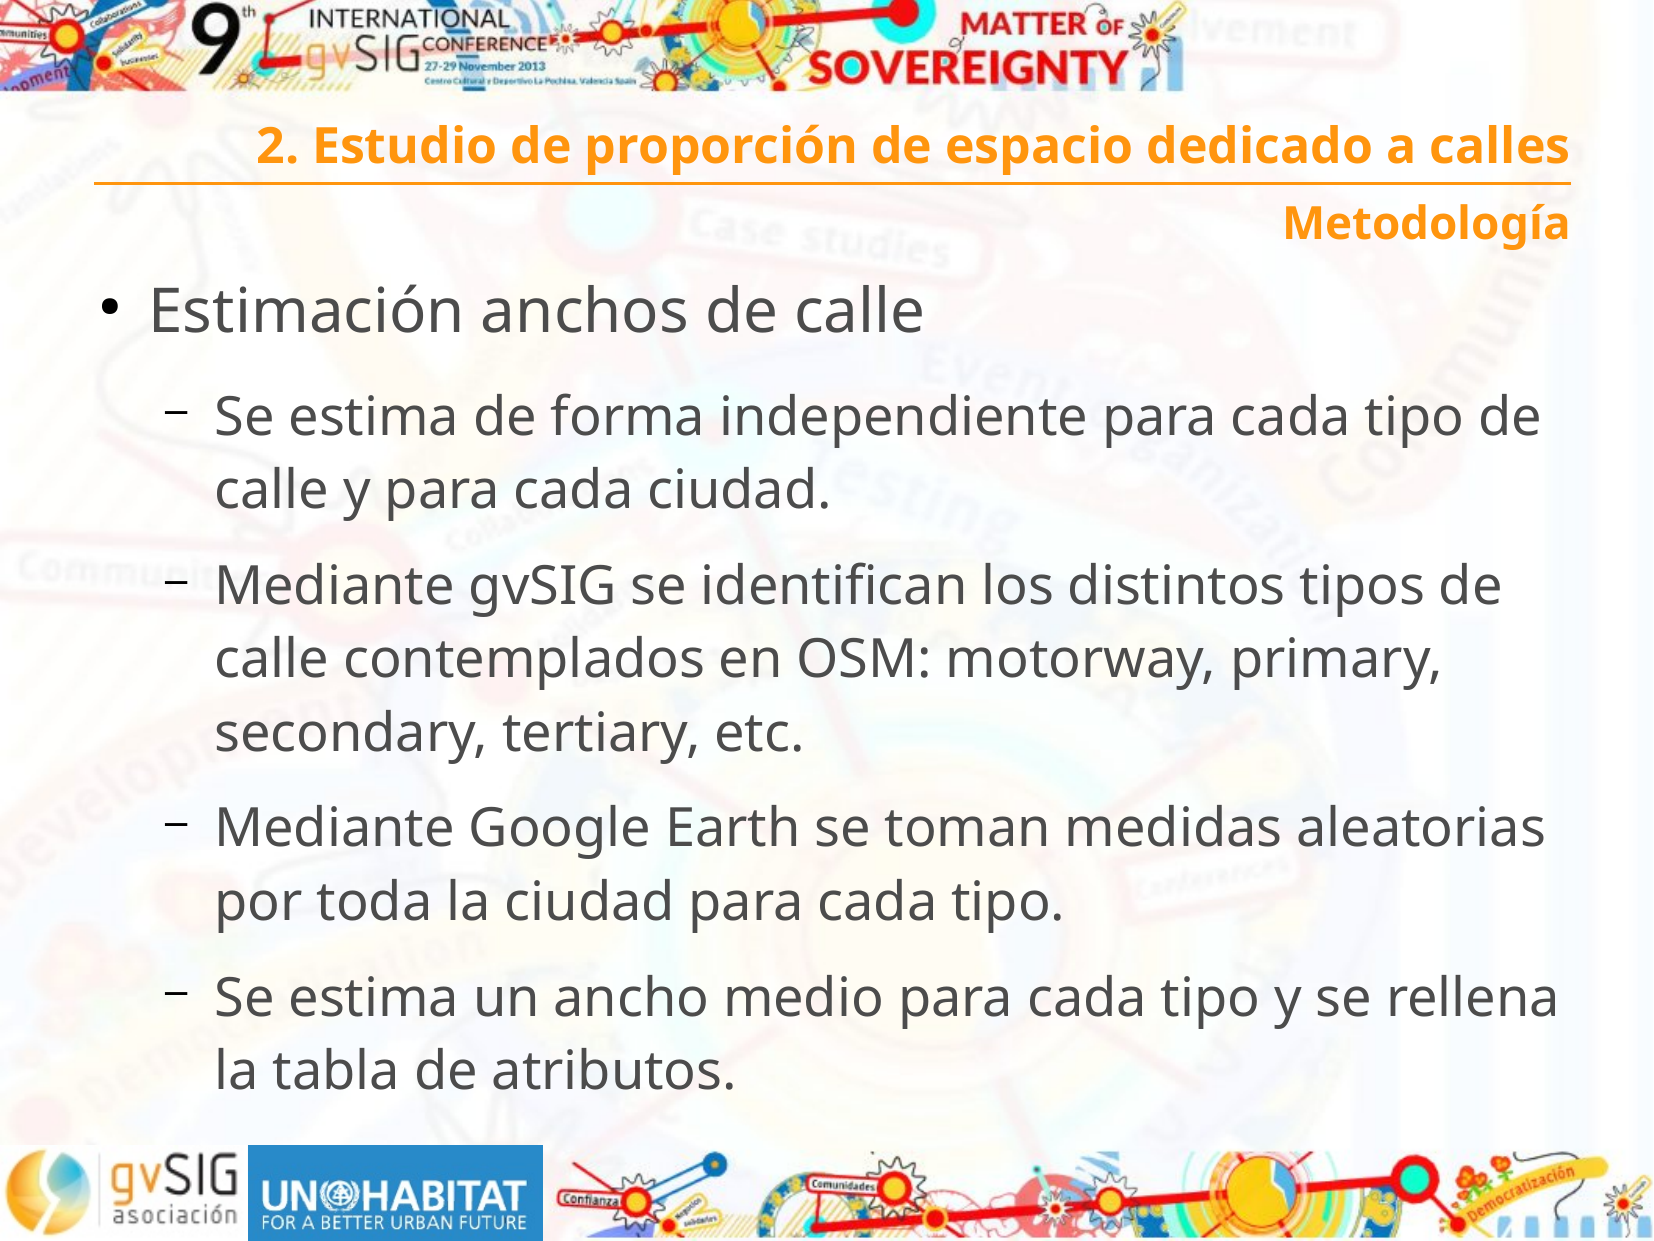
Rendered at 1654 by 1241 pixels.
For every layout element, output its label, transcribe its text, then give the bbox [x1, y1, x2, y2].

picture [0, 0, 1654, 1241]
title Metodología [59, 177, 1571, 266]
title 2. Estudio de proporción de espacio dedicado a calles [59, 100, 1571, 177]
list Estimación anchos de calle Se estima de forma independiente para cada tipo de calle y para cada ciudad. Mediante gvSIG se identifican los distintos tipos de calle contemplados en OSM: motorway, primary, secondary, tertiary, etc. Mediante Google Earth se toman medidas aleatorias por toda la ciudad para cada tipo. Se estima un ancho medio para cada tipo y se rellena la tabla de atributos. [82, 265, 1595, 1111]
